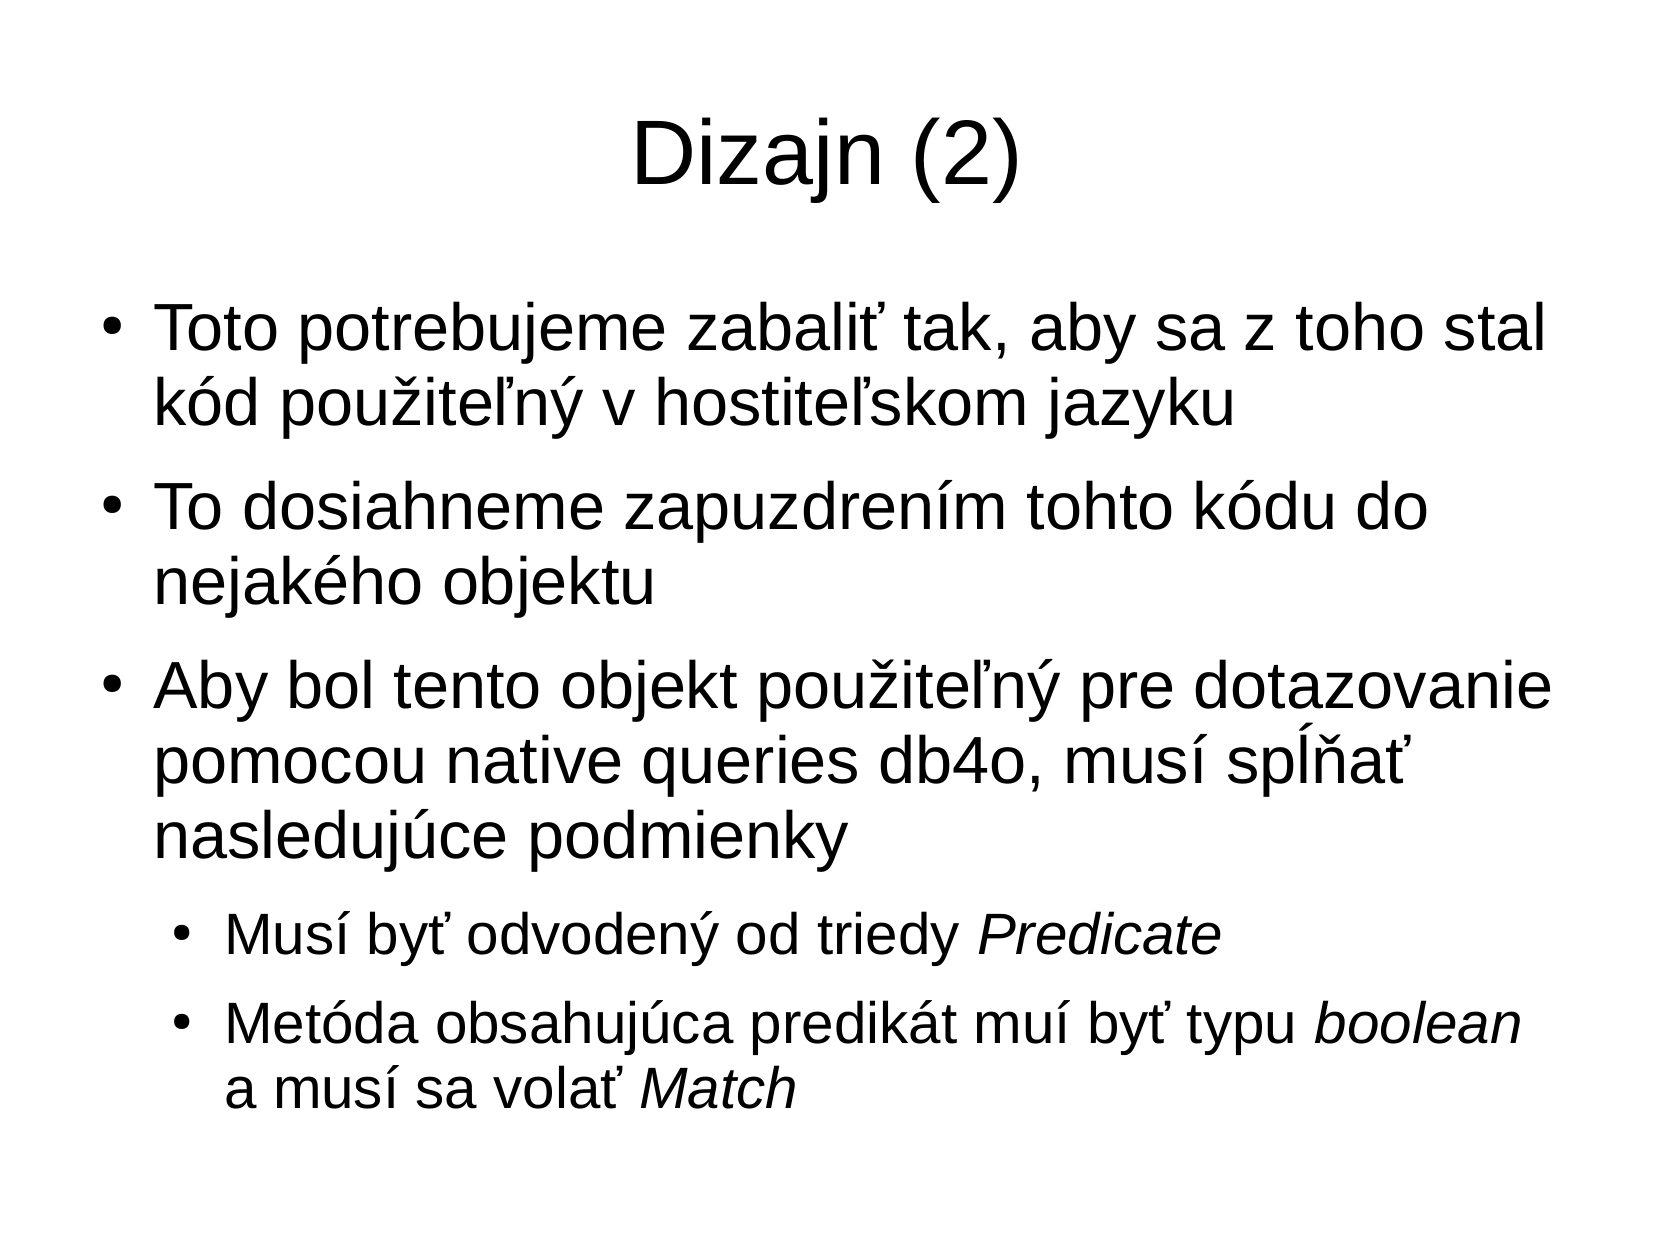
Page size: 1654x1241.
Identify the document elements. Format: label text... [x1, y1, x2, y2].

title Dizajn (2) [82, 56, 1571, 250]
list Toto potrebujeme zabaliť tak, aby sa z toho stal kód použiteľný v hostiteľskom jazyku To dosiahneme zapuzdrením tohto kódu do nejakého objektu Aby bol tento objekt použiteľný pre dotazovanie pomocou native queries db4o, musí spĺňať nasledujúce podmienky Musí byť odvodený od triedy Predicate Metóda obsahujúca predikát muí byť typu boolean a musí sa volať Match [82, 290, 1571, 1121]
